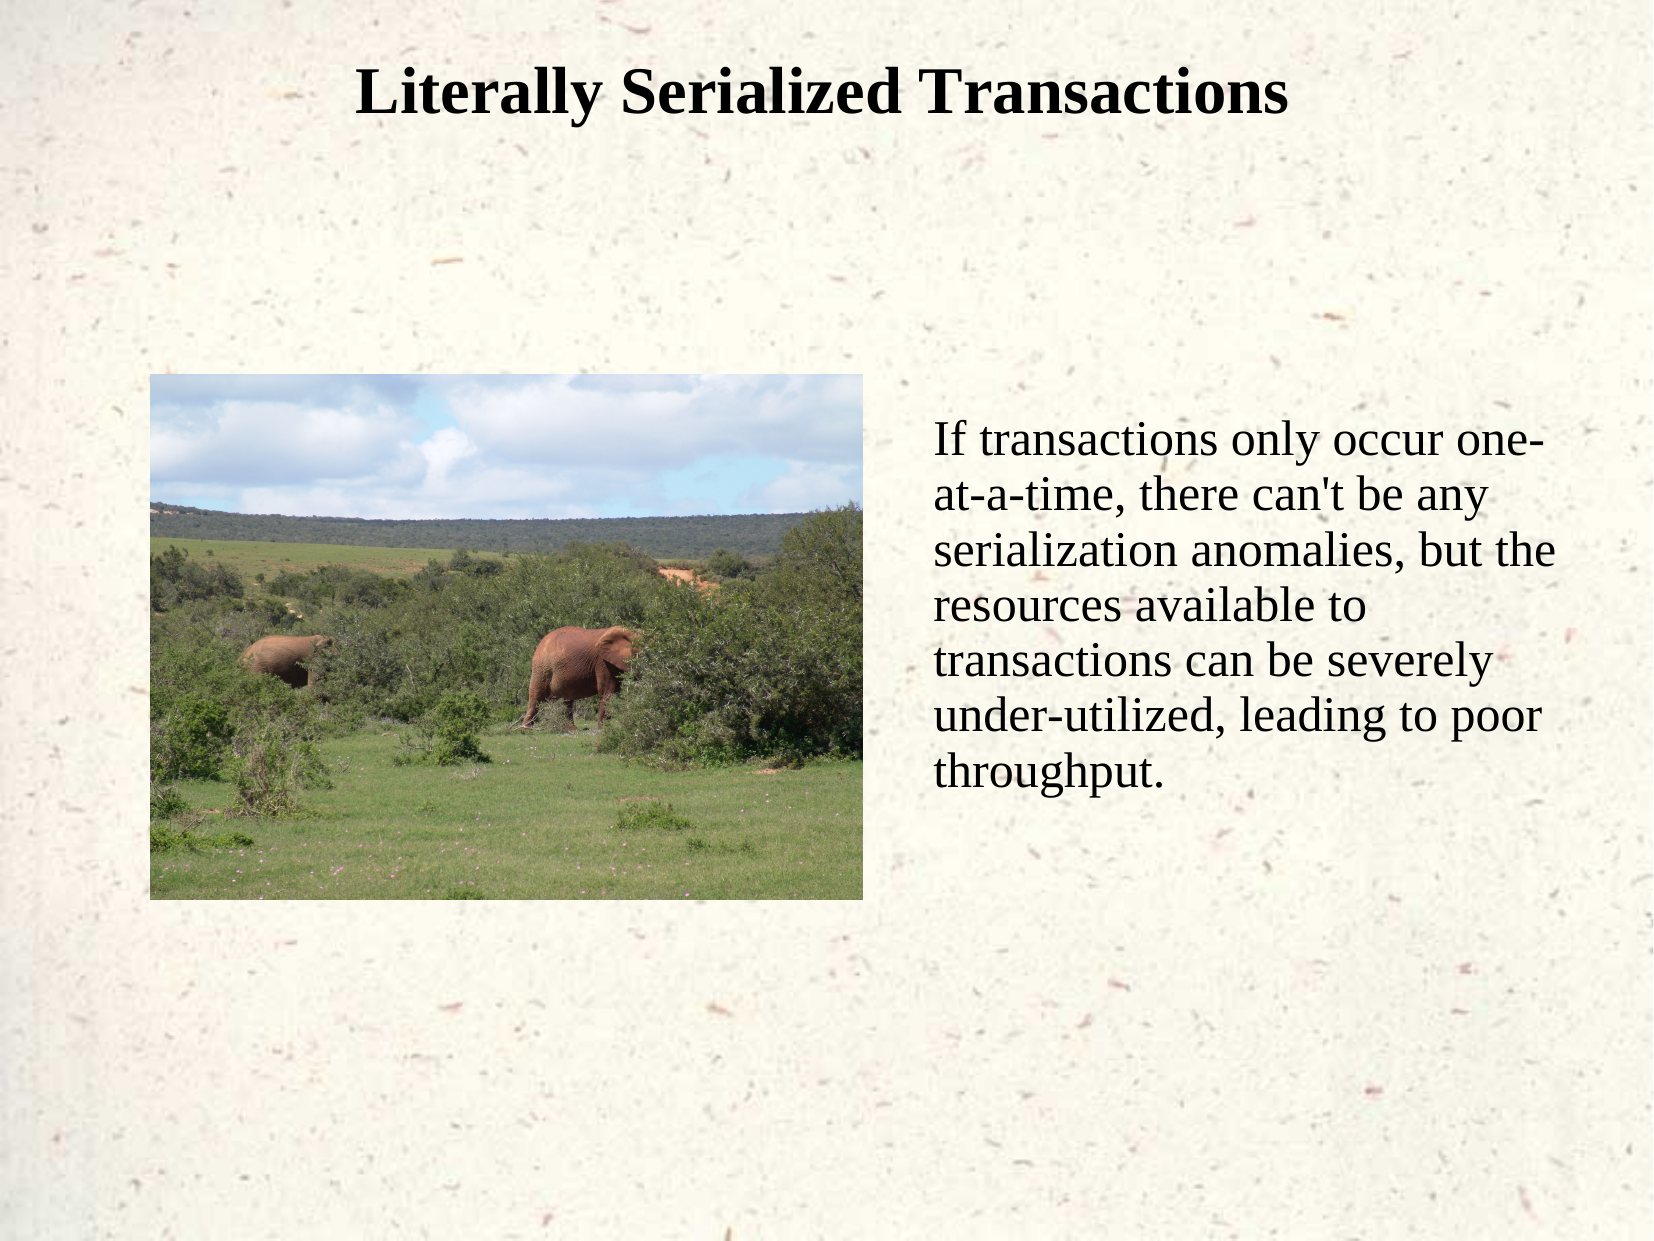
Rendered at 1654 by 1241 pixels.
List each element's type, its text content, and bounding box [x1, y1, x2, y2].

title Literally Serialized Transactions [112, 31, 1535, 151]
list If transactions only occur one-at-a-time, there can't be any serialization anomalies, but the resources available to transactions can be severely under-utilized, leading to poor throughput. [862, 410, 1576, 901]
picture [0, 0, 1654, 1241]
